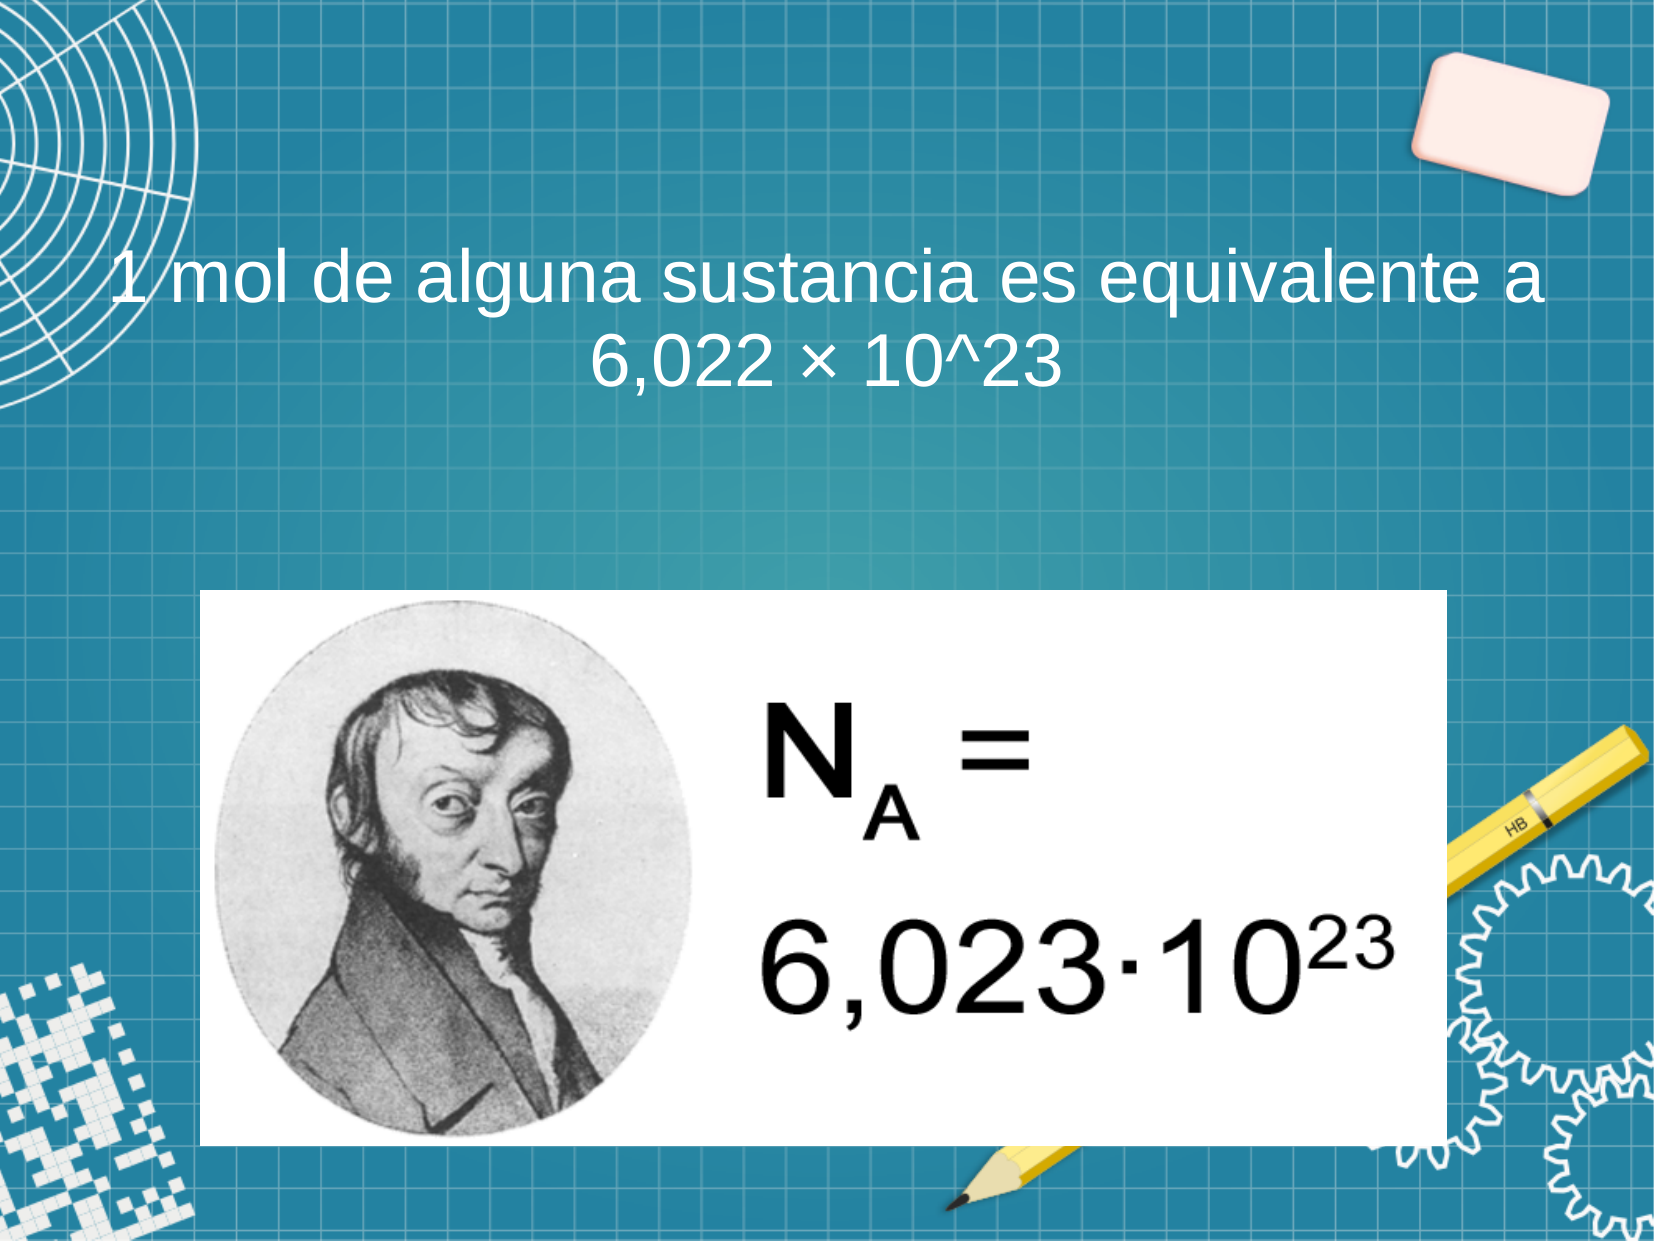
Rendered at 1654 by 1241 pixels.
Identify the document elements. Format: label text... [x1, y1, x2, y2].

picture [0, 0, 1654, 1241]
title 1 mol de alguna sustancia es equivalente a 6,022 × 10^23 [82, 177, 1571, 461]
chart [1447, 748, 1485, 1094]
